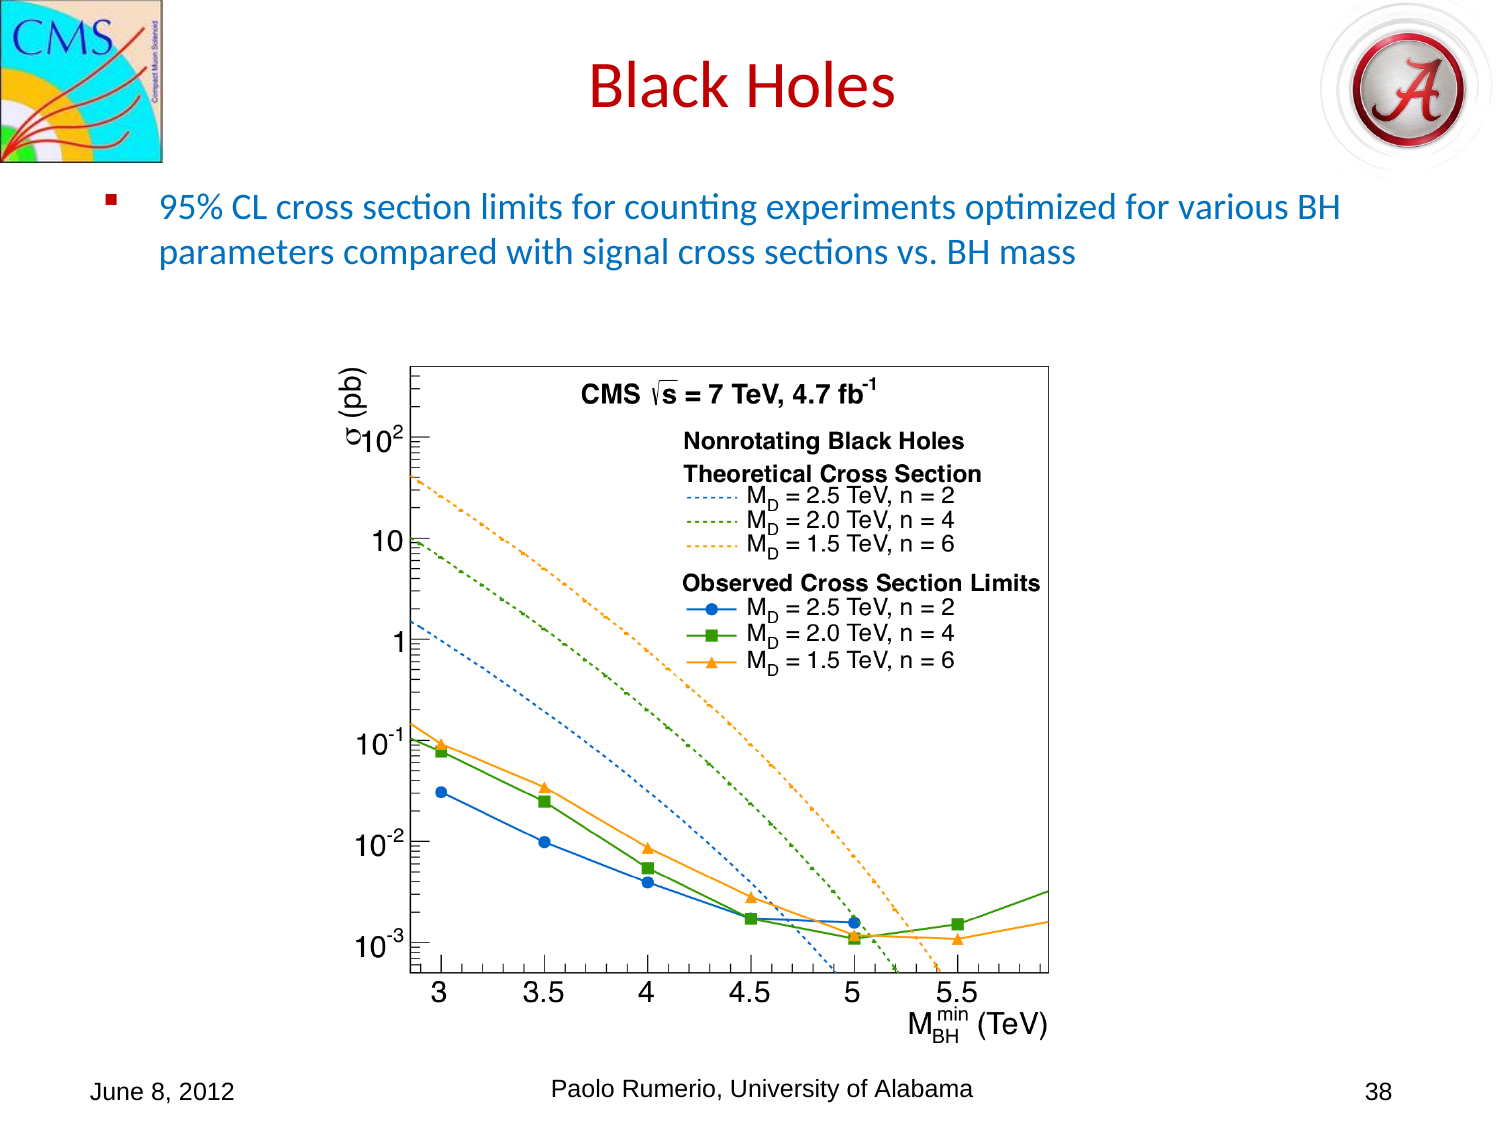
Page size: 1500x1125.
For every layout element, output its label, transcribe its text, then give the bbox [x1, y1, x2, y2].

text_box 95% CL cross section limits for counting experiments optimized for various BH parameters compared with signal cross sections vs. BH mass [87, 174, 1401, 950]
picture [0, 0, 163, 163]
picture [335, 331, 1086, 1044]
picture [1319, 0, 1500, 180]
text_box Black Holes [163, 0, 1319, 163]
